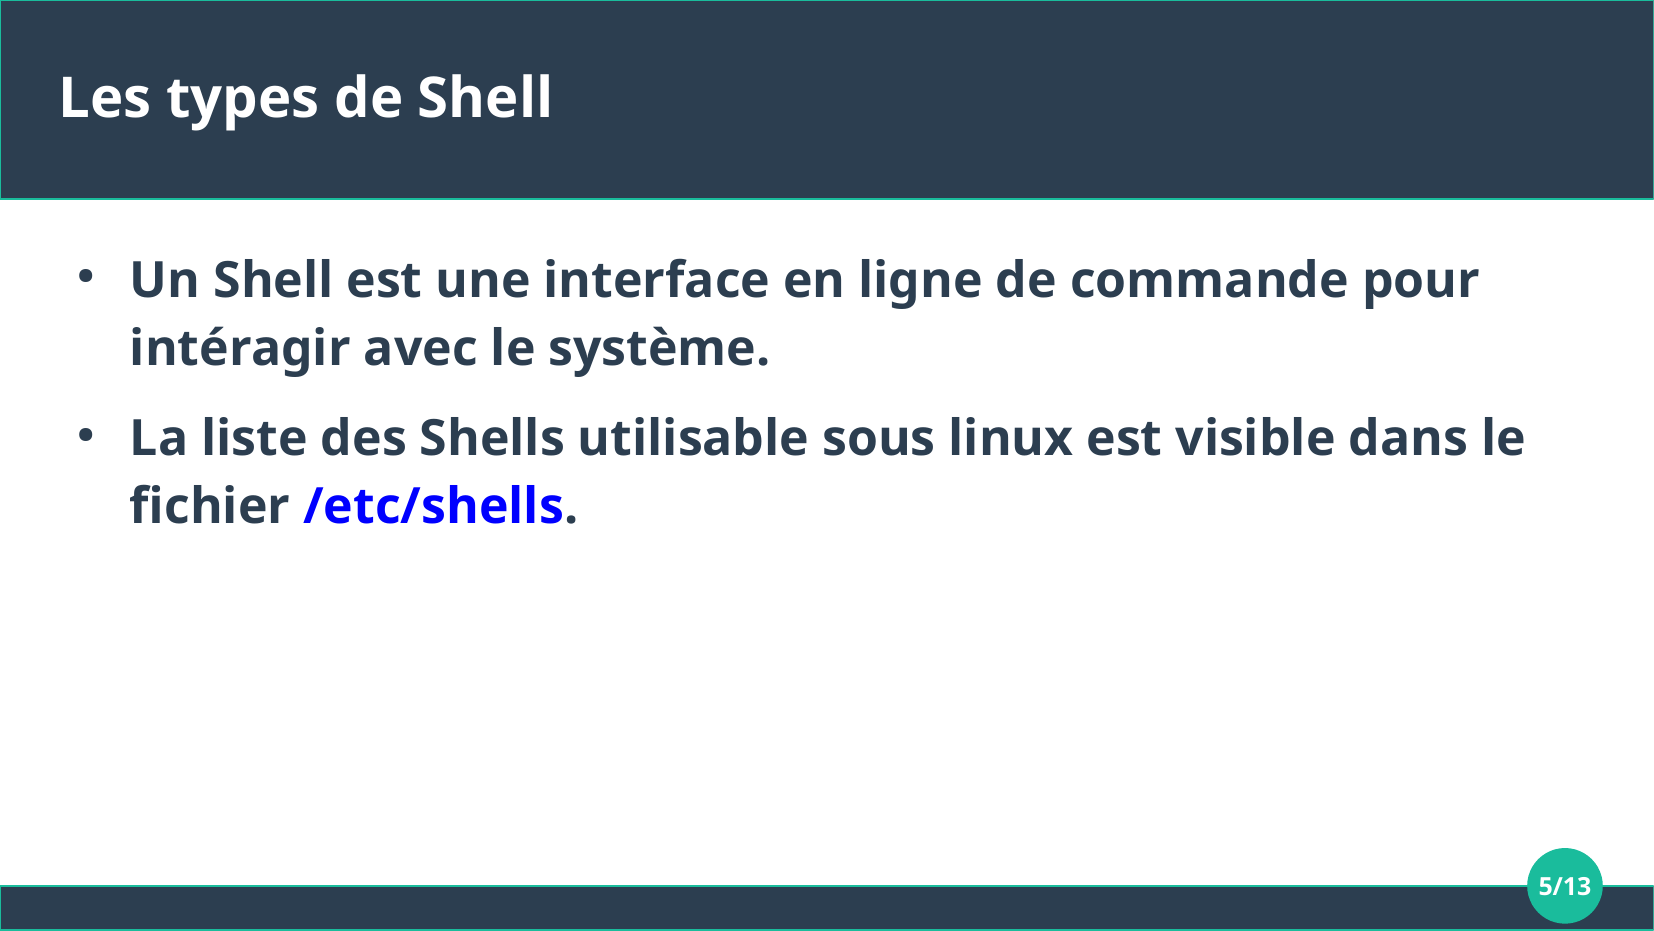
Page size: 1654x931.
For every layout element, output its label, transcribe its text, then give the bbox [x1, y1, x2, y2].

list Un Shell est une interface en ligne de commande pour intéragir avec le système. La liste des Shells utilisable sous linux est visible dans le fichier /etc/shells. [59, 243, 1595, 864]
title Les types de Shell [59, 37, 1595, 155]
